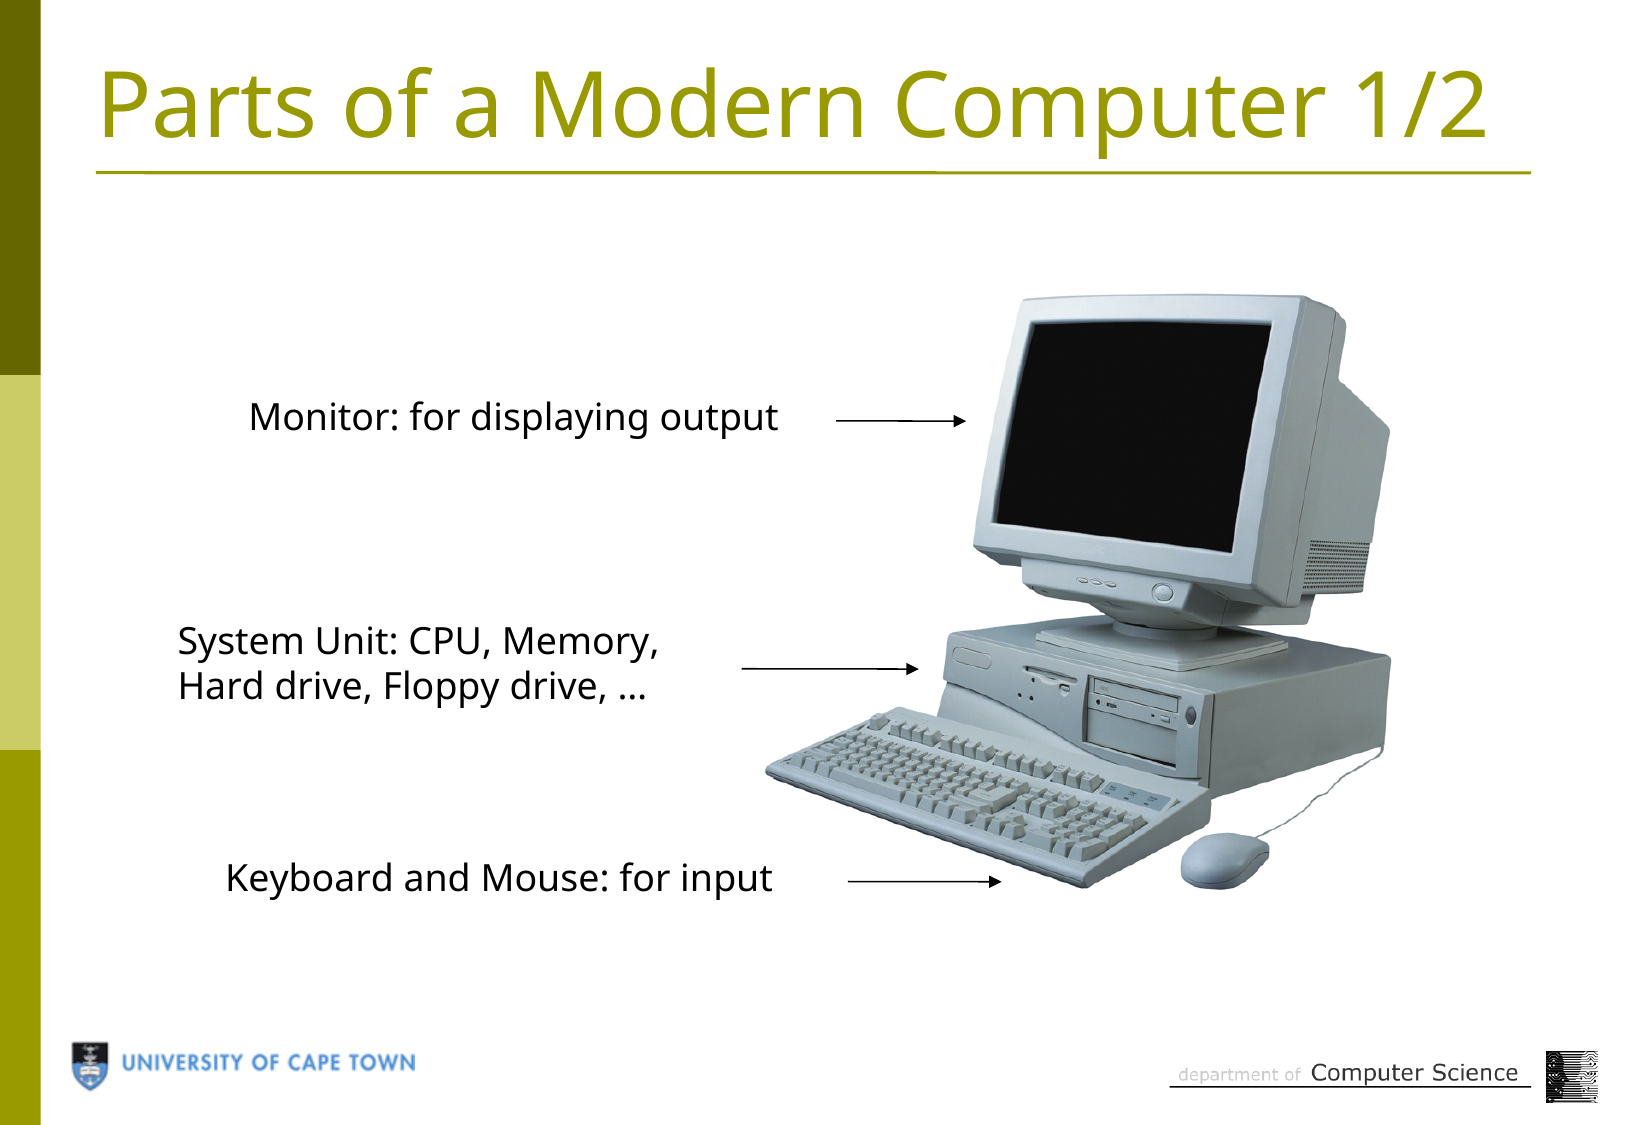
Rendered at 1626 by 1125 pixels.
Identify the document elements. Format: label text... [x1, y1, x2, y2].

picture [1546, 1051, 1598, 1103]
title Parts of a Modern Computer 1/2 [81, 45, 1544, 173]
picture [61, 1024, 415, 1103]
text_box Keyboard and Mouse: for input [210, 846, 908, 907]
picture [1169, 1043, 1532, 1091]
text_box System Unit: CPU, Memory, Hard drive, Floppy drive, … [162, 609, 766, 716]
picture [741, 219, 1510, 918]
text_box Monitor: for displaying output [233, 385, 837, 446]
